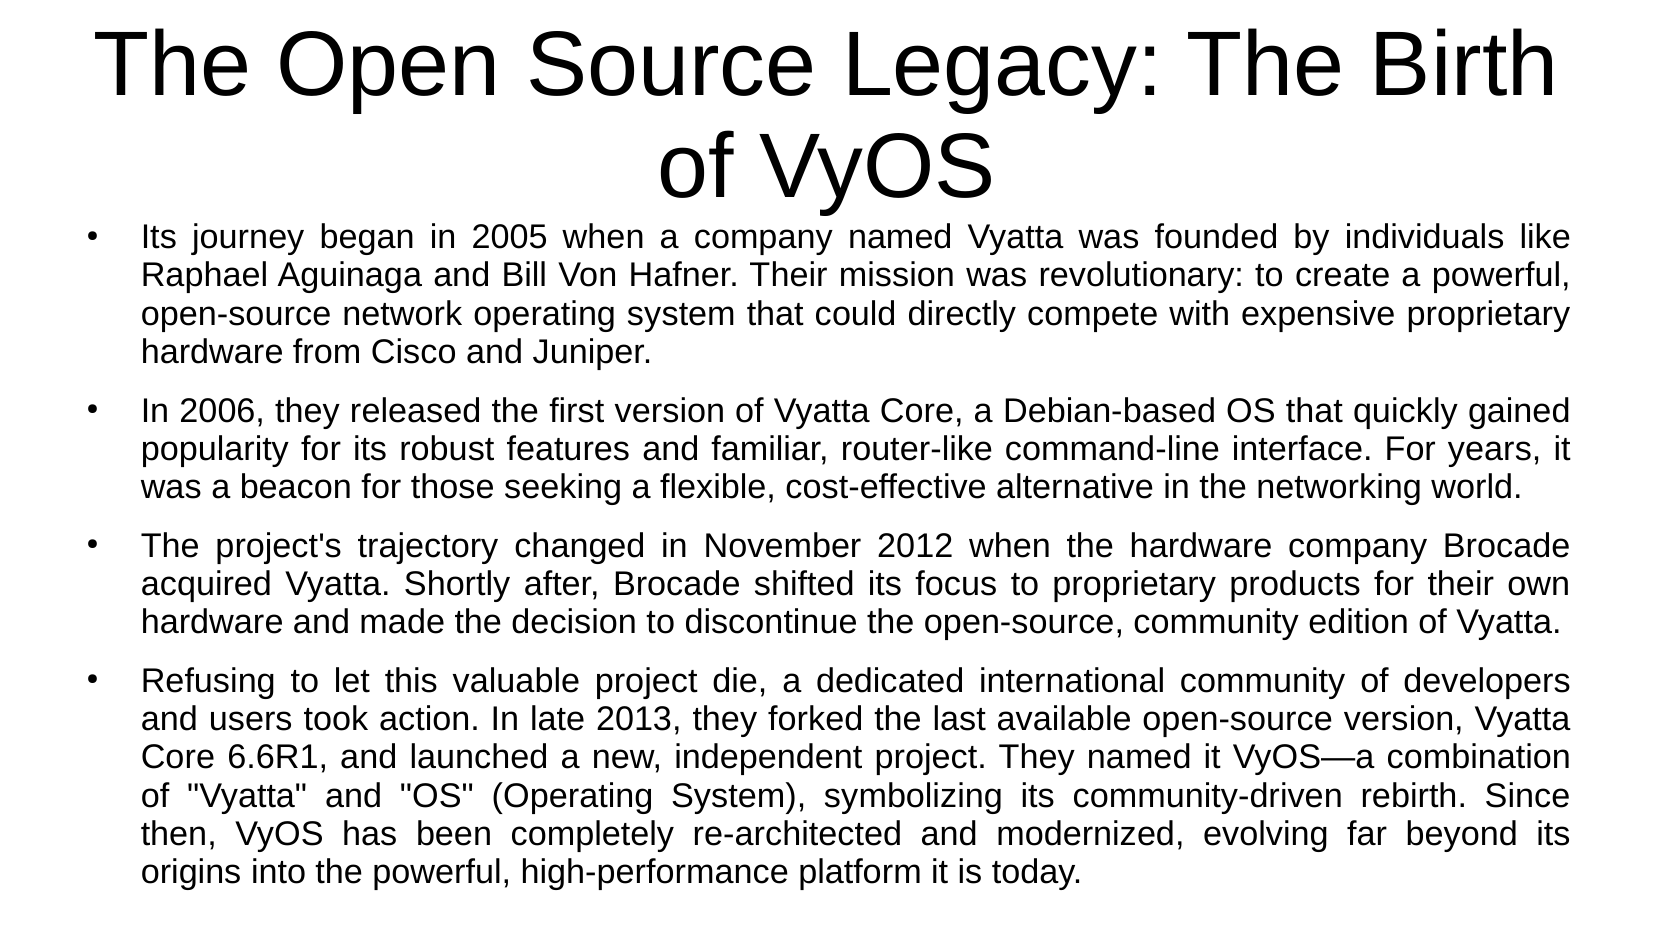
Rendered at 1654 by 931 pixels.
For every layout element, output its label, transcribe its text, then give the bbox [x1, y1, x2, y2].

list Its journey began in 2005 when a company named Vyatta was founded by individuals like Raphael Aguinaga and Bill Von Hafner. Their mission was revolutionary: to create a powerful, open-source network operating system that could directly compete with expensive proprietary hardware from Cisco and Juniper. In 2006, they released the first version of Vyatta Core, a Debian-based OS that quickly gained popularity for its robust features and familiar, router-like command-line interface. For years, it was a beacon for those seeking a flexible, cost-effective alternative in the networking world. The project's trajectory changed in November 2012 when the hardware company Brocade acquired Vyatta. Shortly after, Brocade shifted its focus to proprietary products for their own hardware and made the decision to discontinue the open-source, community edition of Vyatta. Refusing to let this valuable project die, a dedicated international community of developers and users took action. In late 2013, they forked the last available open-source version, Vyatta Core 6.6R1, and launched a new, independent project. They named it VyOS—a combination of "Vyatta" and "OS" (Operating System), symbolizing its community-driven rebirth. Since then, VyOS has been completely re-architected and modernized, evolving far beyond its origins into the powerful, high-performance platform it is today. [82, 217, 1571, 901]
title The Open Source Legacy: The Birth of VyOS [82, 12, 1571, 217]
